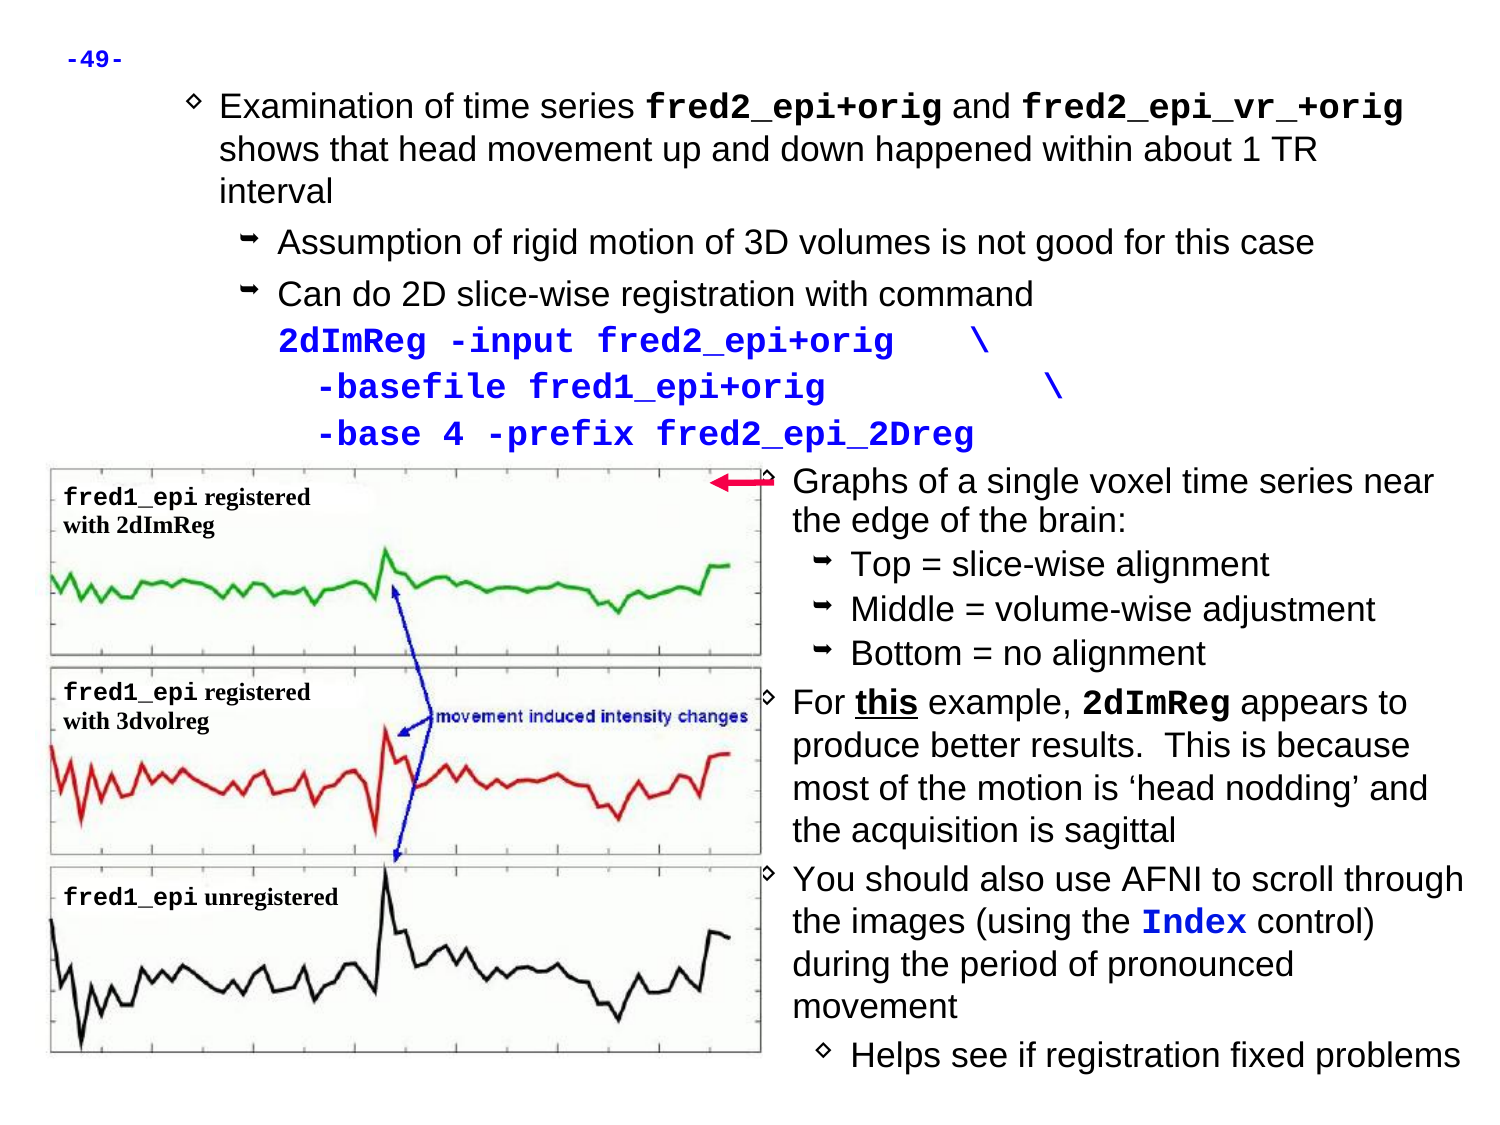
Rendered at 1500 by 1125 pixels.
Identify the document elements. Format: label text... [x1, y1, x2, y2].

text_box Examination of time series fred2_epi+orig and fred2_epi_vr_+orig shows that head movement up and down happened within about 1 TR interval Assumption of rigid motion of 3D volumes is not good for this case Can do 2D slice-wise registration with command 2dImReg -input fred2_epi+orig \ -basefile fred1_epi+orig \ -base 4 -prefix fred2_epi_2Dreg [112, 75, 1438, 460]
text_box fred1_epi registered with 3dvolreg [48, 670, 349, 743]
text_box fred1_epi registered with 2dImReg [48, 474, 362, 548]
text_box fred1_epi unregistered [48, 875, 374, 919]
picture [35, 460, 763, 1070]
text_box Graphs of a single voxel time series near the edge of the brain: Top = slice-wise alignment Middle = volume-wise adjustment Bottom = no alignment For this example, 2dImReg appears to produce better results. This is because most of the motion is ‘head nodding’ and the acquisition is sagittal You should also use AFNI to scroll through the images (using the Index control) during the period of pronounced movement Helps see if registration fixed problems [685, 455, 1485, 1083]
